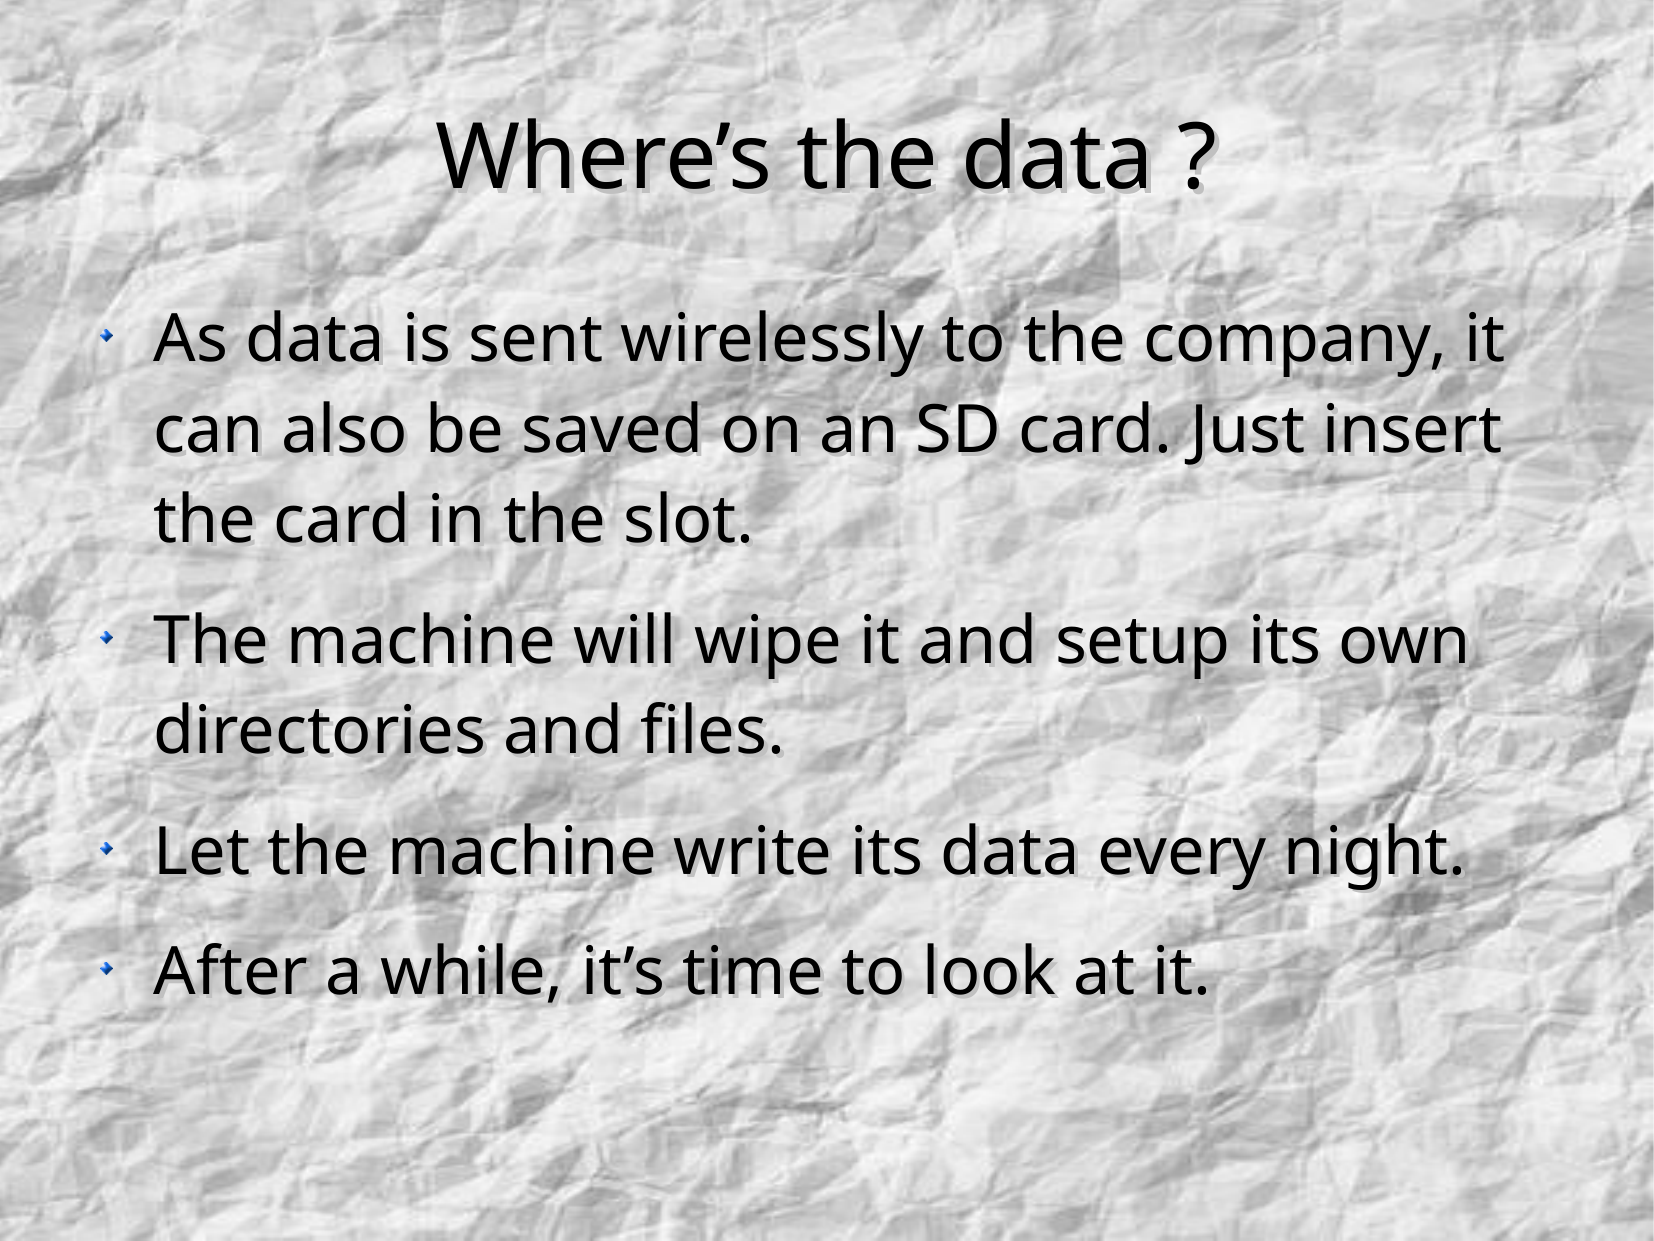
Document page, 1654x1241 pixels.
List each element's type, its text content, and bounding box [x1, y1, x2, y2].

list As data is sent wirelessly to the company, it can also be saved on an SD card. Just insert the card in the slot. The machine will wipe it and setup its own directories and files. Let the machine write its data every night. After a while, it’s time to look at it. [82, 290, 1571, 1182]
picture [0, 0, 1654, 1241]
title Where’s the data ? [82, 49, 1571, 257]
